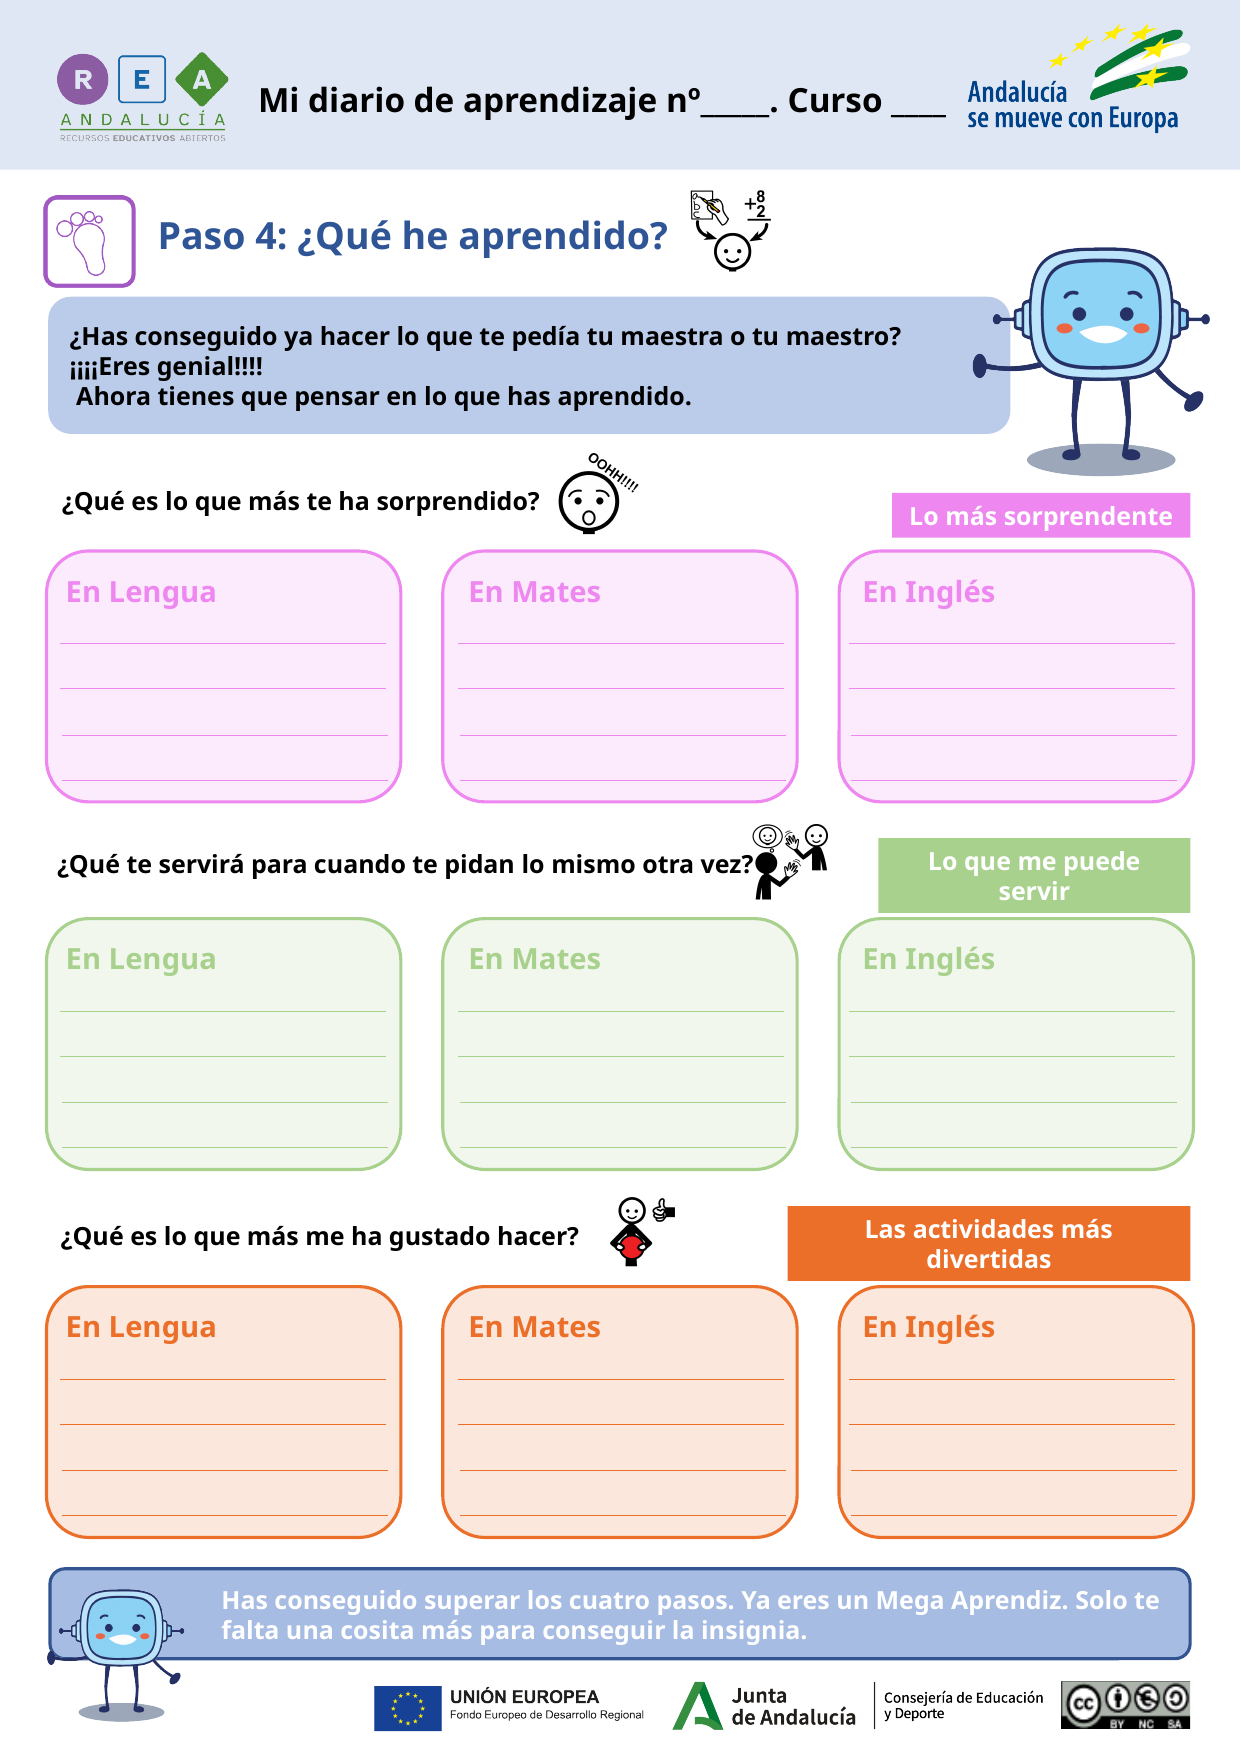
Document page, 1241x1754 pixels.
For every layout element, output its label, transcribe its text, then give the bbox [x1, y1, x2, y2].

text_box Has conseguido superar los cuatro pasos. Ya eres un Mega Aprendiz. Solo te falta una cosita más para conseguir la insignia. [206, 1576, 1182, 1662]
text_box [839, 550, 1194, 802]
picture [961, 21, 1197, 139]
text_box Mi diario de aprendizaje nº_____. Curso ____ [243, 71, 961, 127]
text_box En Inglés [847, 1301, 1011, 1352]
text_box [0, 0, 1240, 170]
picture [35, 1567, 206, 1738]
text_box [839, 1286, 1194, 1538]
text_box En Mates [453, 933, 617, 984]
picture [952, 209, 1241, 504]
text_box En Lengua [50, 933, 233, 984]
text_box Paso 4: ¿Qué he aprendido? [142, 204, 683, 265]
text_box [442, 1286, 798, 1538]
text_box ¿Qué es lo que más me ha gustado hacer? [45, 1212, 595, 1258]
picture [353, 1656, 1191, 1745]
text_box [46, 918, 401, 1170]
picture [683, 181, 779, 277]
text_box En Inglés [847, 933, 1011, 984]
picture [43, 195, 136, 288]
text_box En Inglés [847, 565, 1011, 616]
text_box [206, 1568, 1191, 1657]
text_box [839, 918, 1194, 1170]
text_box Las actividades más divertidas [787, 1206, 1191, 1281]
text_box En Mates [453, 565, 617, 616]
text_box [46, 550, 401, 802]
text_box En Lengua [50, 1301, 233, 1352]
text_box [46, 1286, 401, 1538]
text_box ¿Qué es lo que más te ha sorprendido? [47, 478, 555, 523]
picture [751, 818, 834, 901]
text_box Lo más sorprendente [892, 492, 1191, 538]
text_box ¿Has conseguido ya hacer lo que te pedía tu maestra o tu maestro? ¡¡¡¡Eres genial!!!! Ahora tienes que pensar en lo que has aprendido. [48, 296, 952, 434]
text_box En Mates [453, 1301, 617, 1352]
text_box [442, 550, 798, 802]
picture [604, 1196, 676, 1269]
text_box Lo que me puede servir [878, 838, 1191, 913]
picture [43, 47, 242, 146]
picture [555, 449, 644, 538]
text_box [442, 918, 798, 1170]
text_box ¿Qué te servirá para cuando te pidan lo mismo otra vez? [42, 841, 751, 886]
